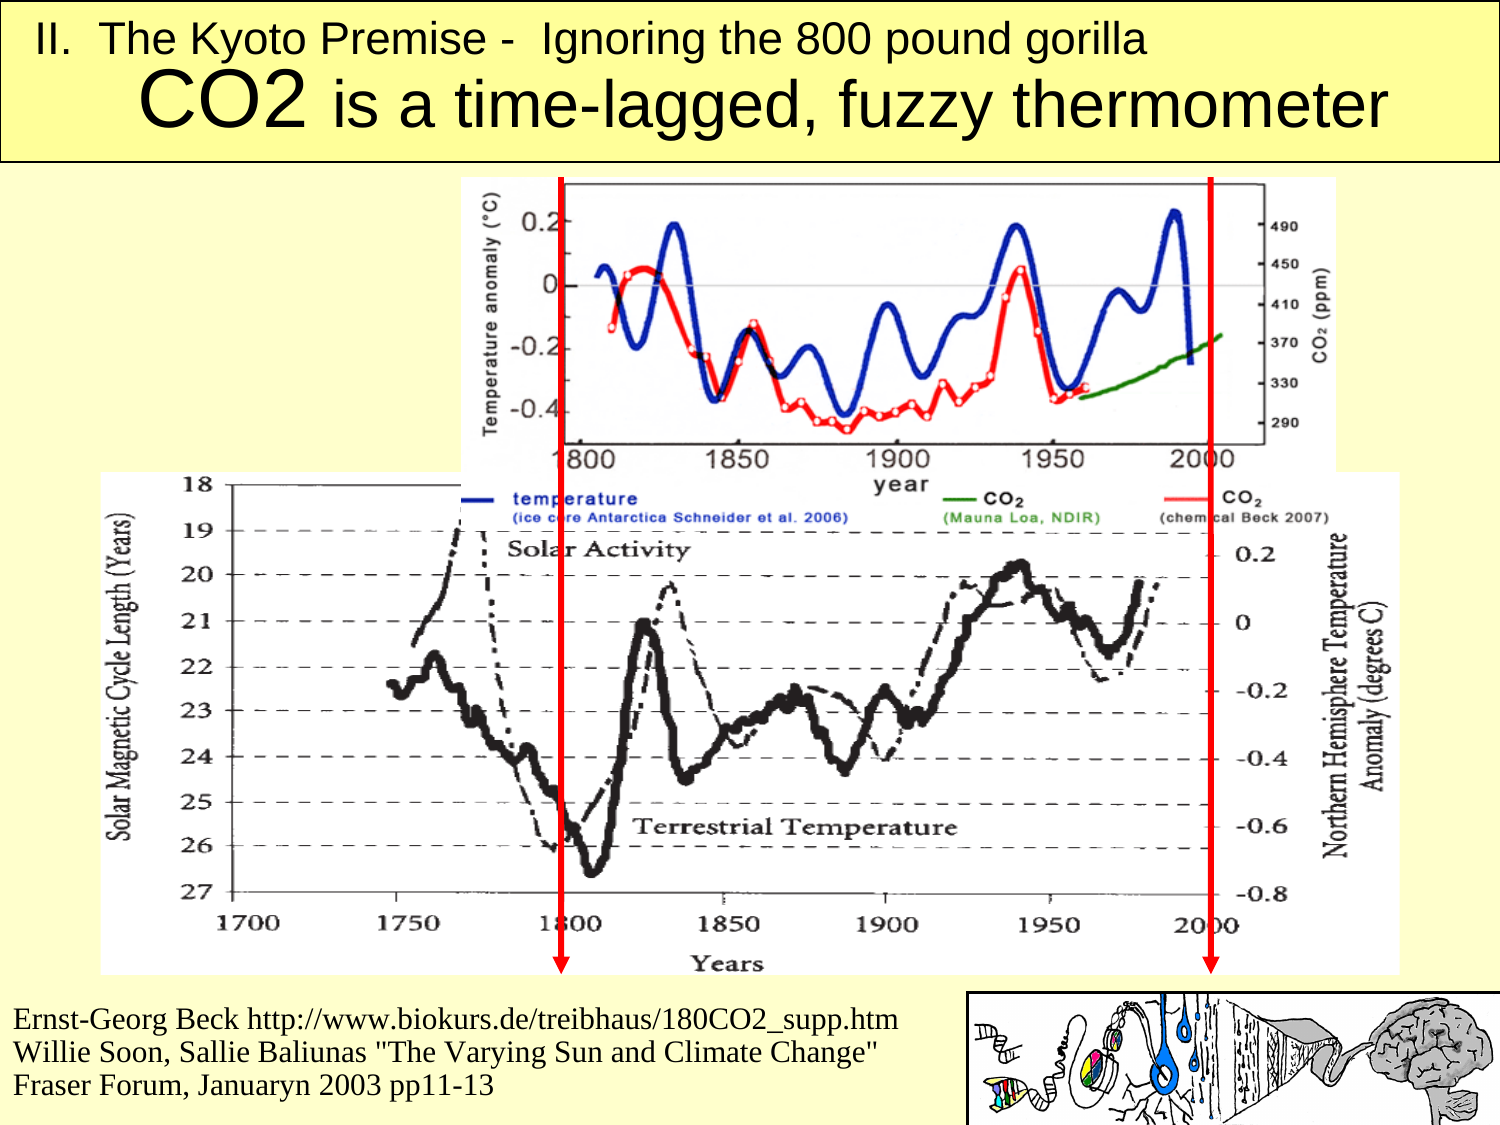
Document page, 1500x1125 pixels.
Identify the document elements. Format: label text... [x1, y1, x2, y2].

text_box Ernst-Georg Beck http://www.biokurs.de/treibhaus/180CO2_supp.htm Willie Soon, Sallie Baliunas "The Varying Sun and Climate Change" Fraser Forum, Januaryn 2003 pp11-13 [12, 1003, 940, 1125]
picture [1212, 177, 1400, 975]
picture [562, 177, 1210, 975]
picture [969, 994, 1500, 1125]
picture [100, 177, 561, 975]
title II. The Kyoto Premise - Ignoring the 800 pound gorilla CO2 is a time-lagged, fuzzy thermometer [0, 0, 1500, 162]
